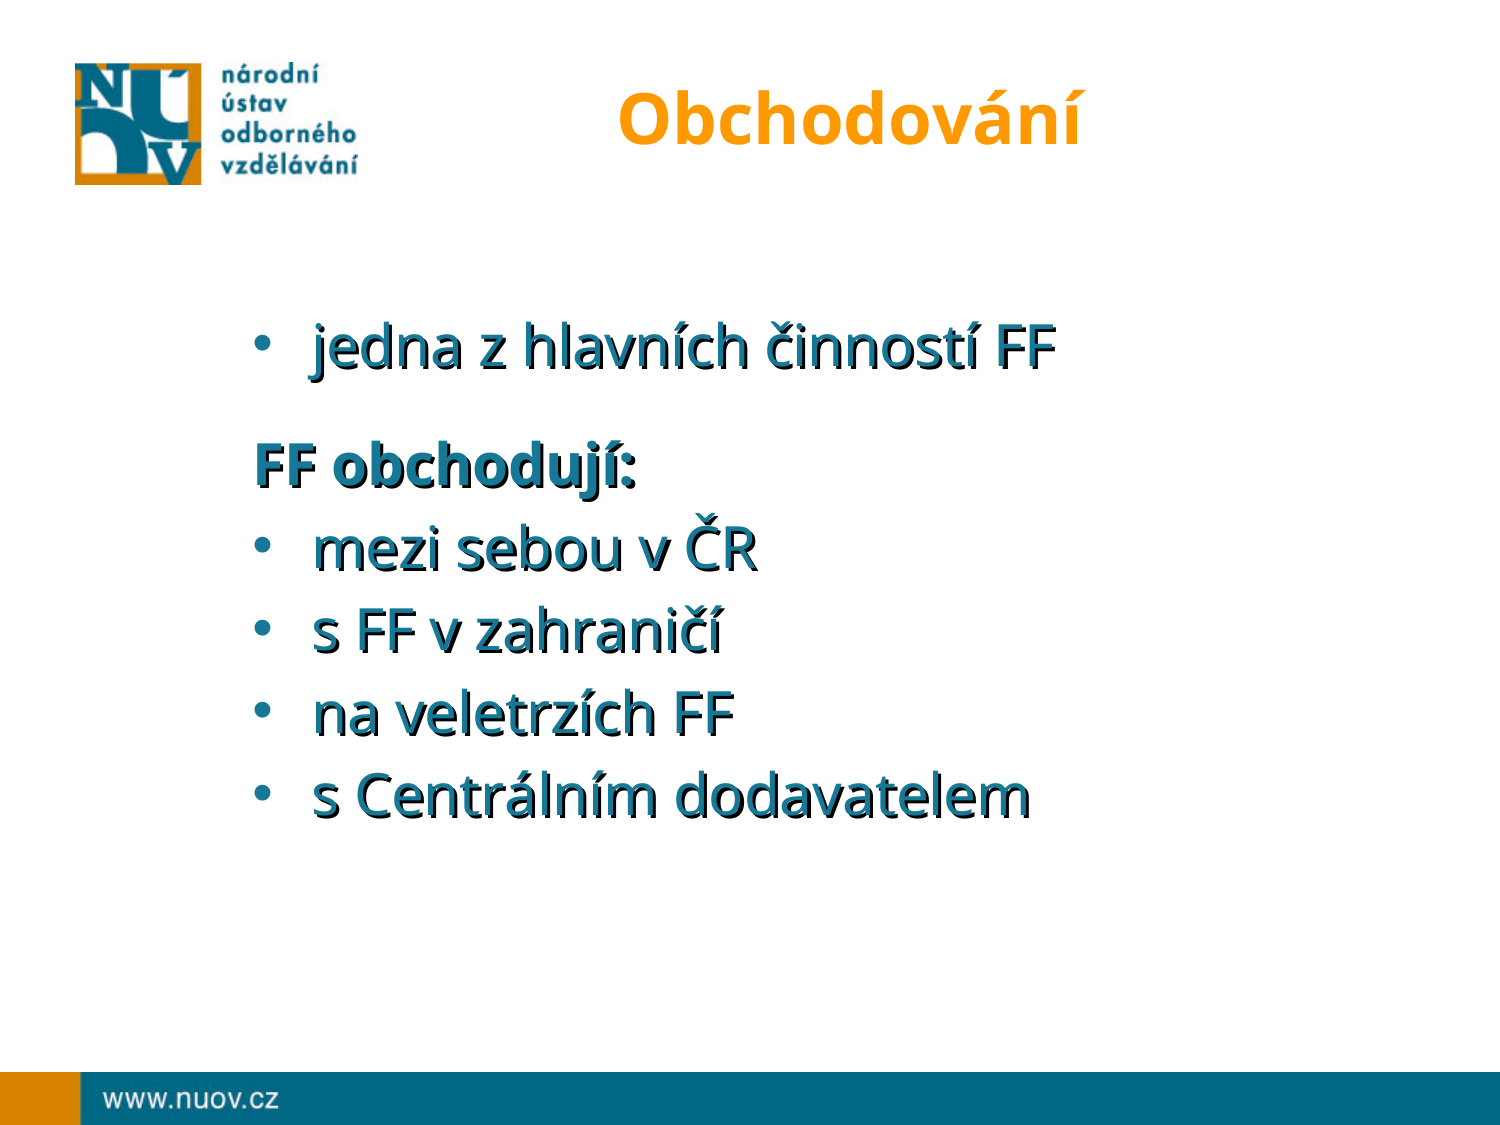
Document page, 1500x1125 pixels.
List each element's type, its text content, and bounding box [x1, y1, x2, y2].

text_box [0, 1072, 1500, 1125]
text_box [75, 62, 358, 185]
title Obchodování [299, 45, 1400, 188]
text_box jedna z hlavních činností FF FF obchodují: mezi sebou v ČR s FF v zahraničí na veletrzích FF s Centrálním dodavatelem [237, 299, 1300, 836]
